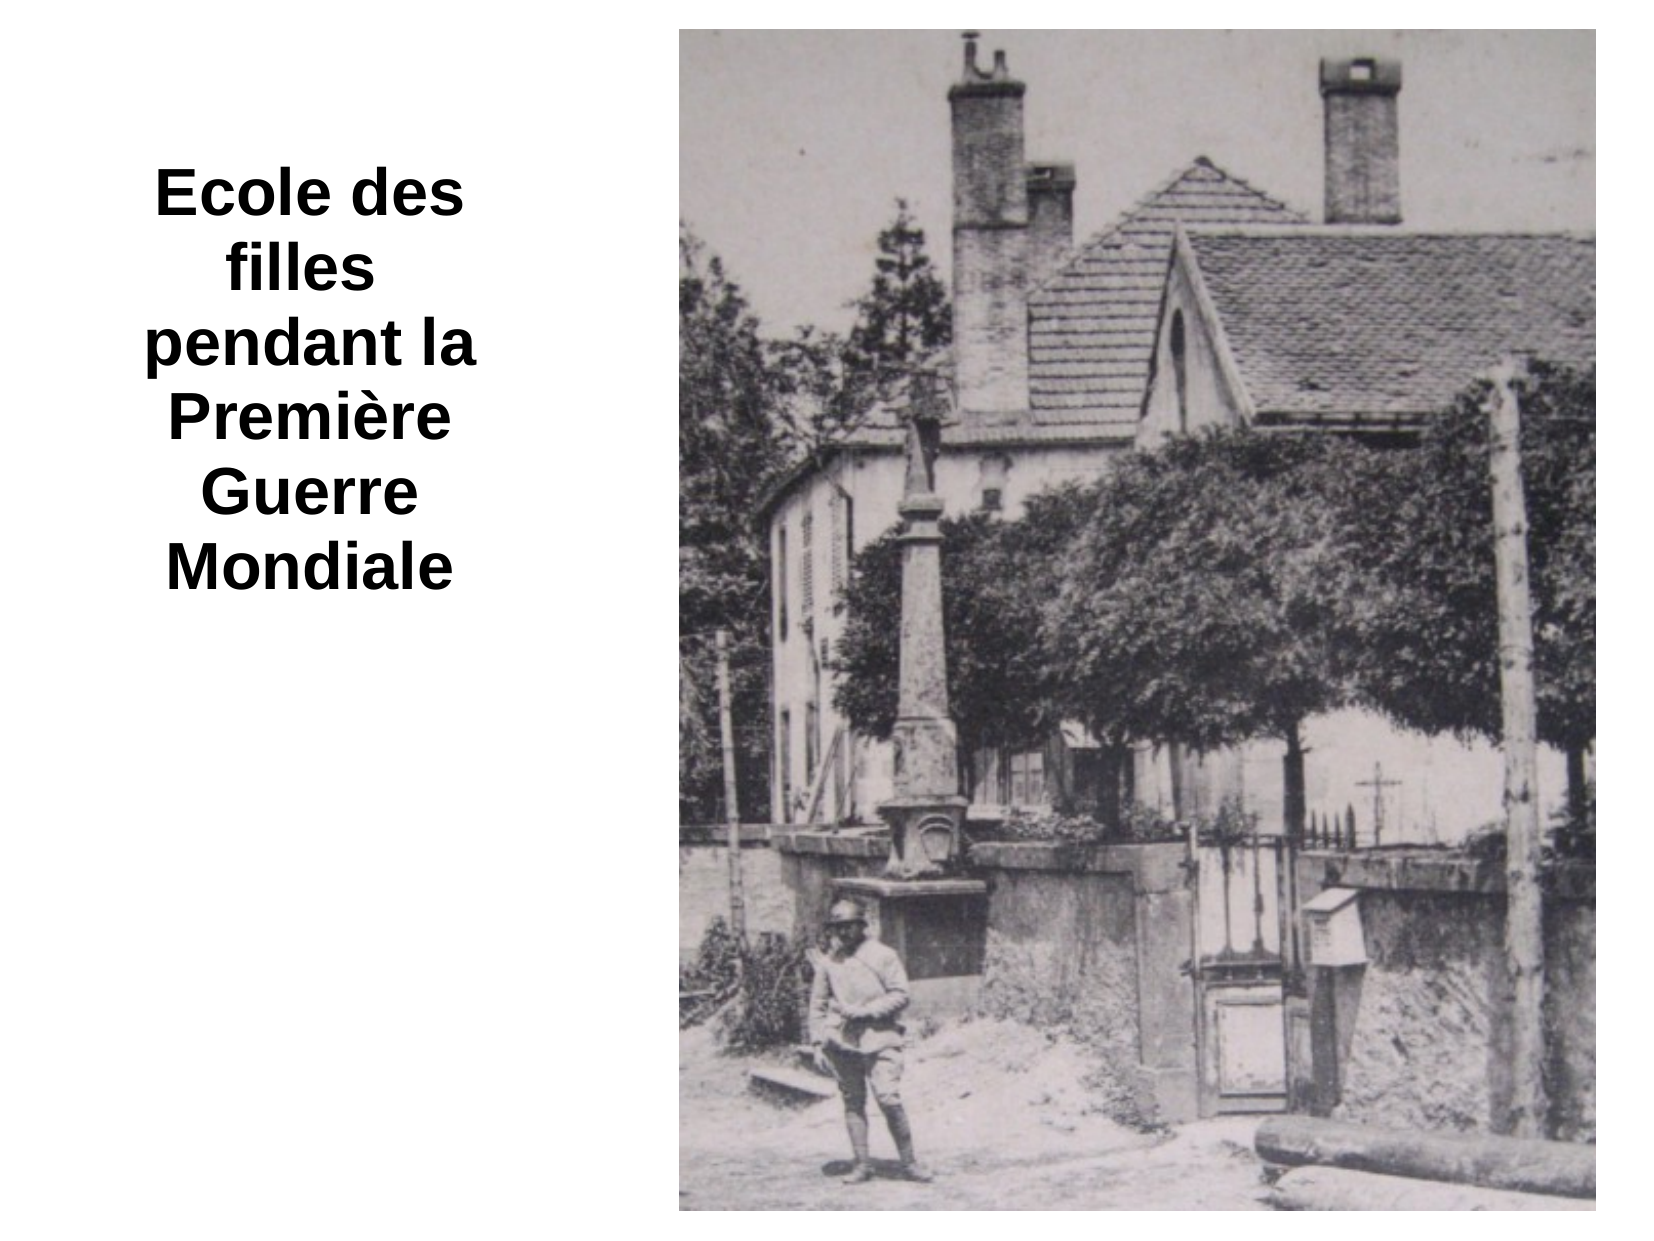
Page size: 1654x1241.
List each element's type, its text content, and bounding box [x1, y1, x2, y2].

text_box Ecole des filles pendant la Première Guerre Mondiale [59, 147, 562, 612]
picture [679, 29, 1596, 1211]
